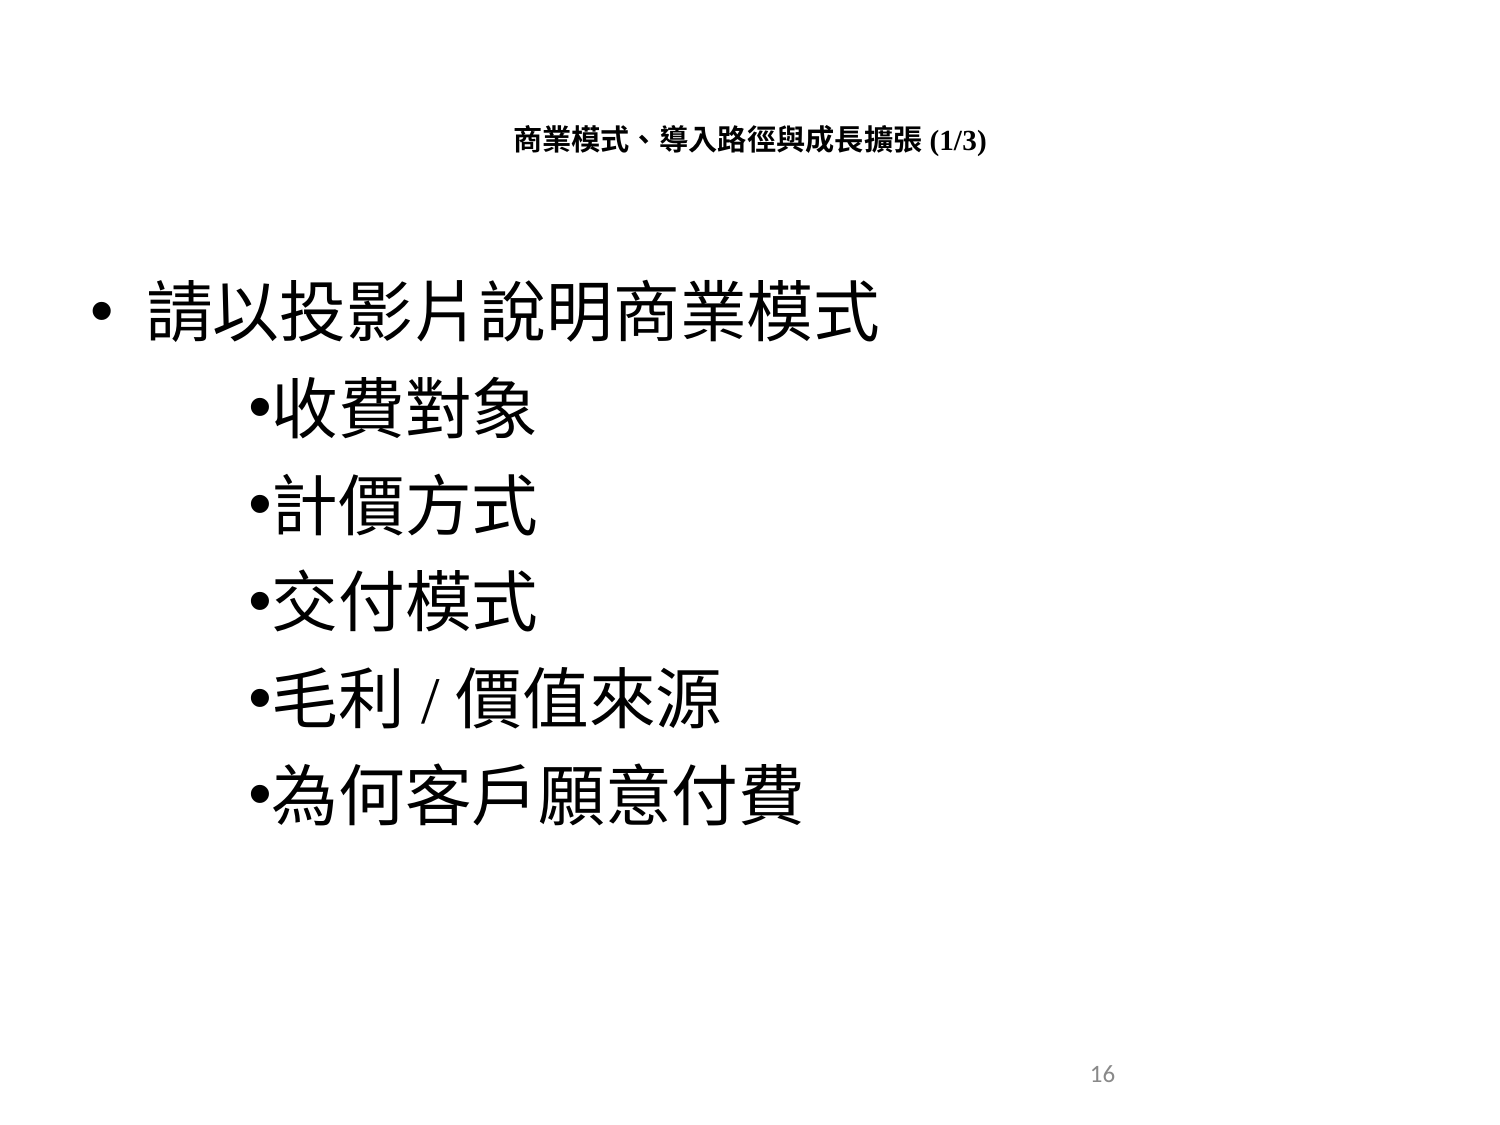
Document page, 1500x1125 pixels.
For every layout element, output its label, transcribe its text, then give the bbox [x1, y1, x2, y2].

list 請以投影片說明商業模式 收費對象 計價方式 交付模式 毛利/價值來源 為何客戶願意付費 [75, 211, 1426, 1050]
text_box 16 [1074, 1042, 1426, 1103]
title 商業模式、導入路徑與成長擴張(1/3) [75, 45, 1426, 211]
